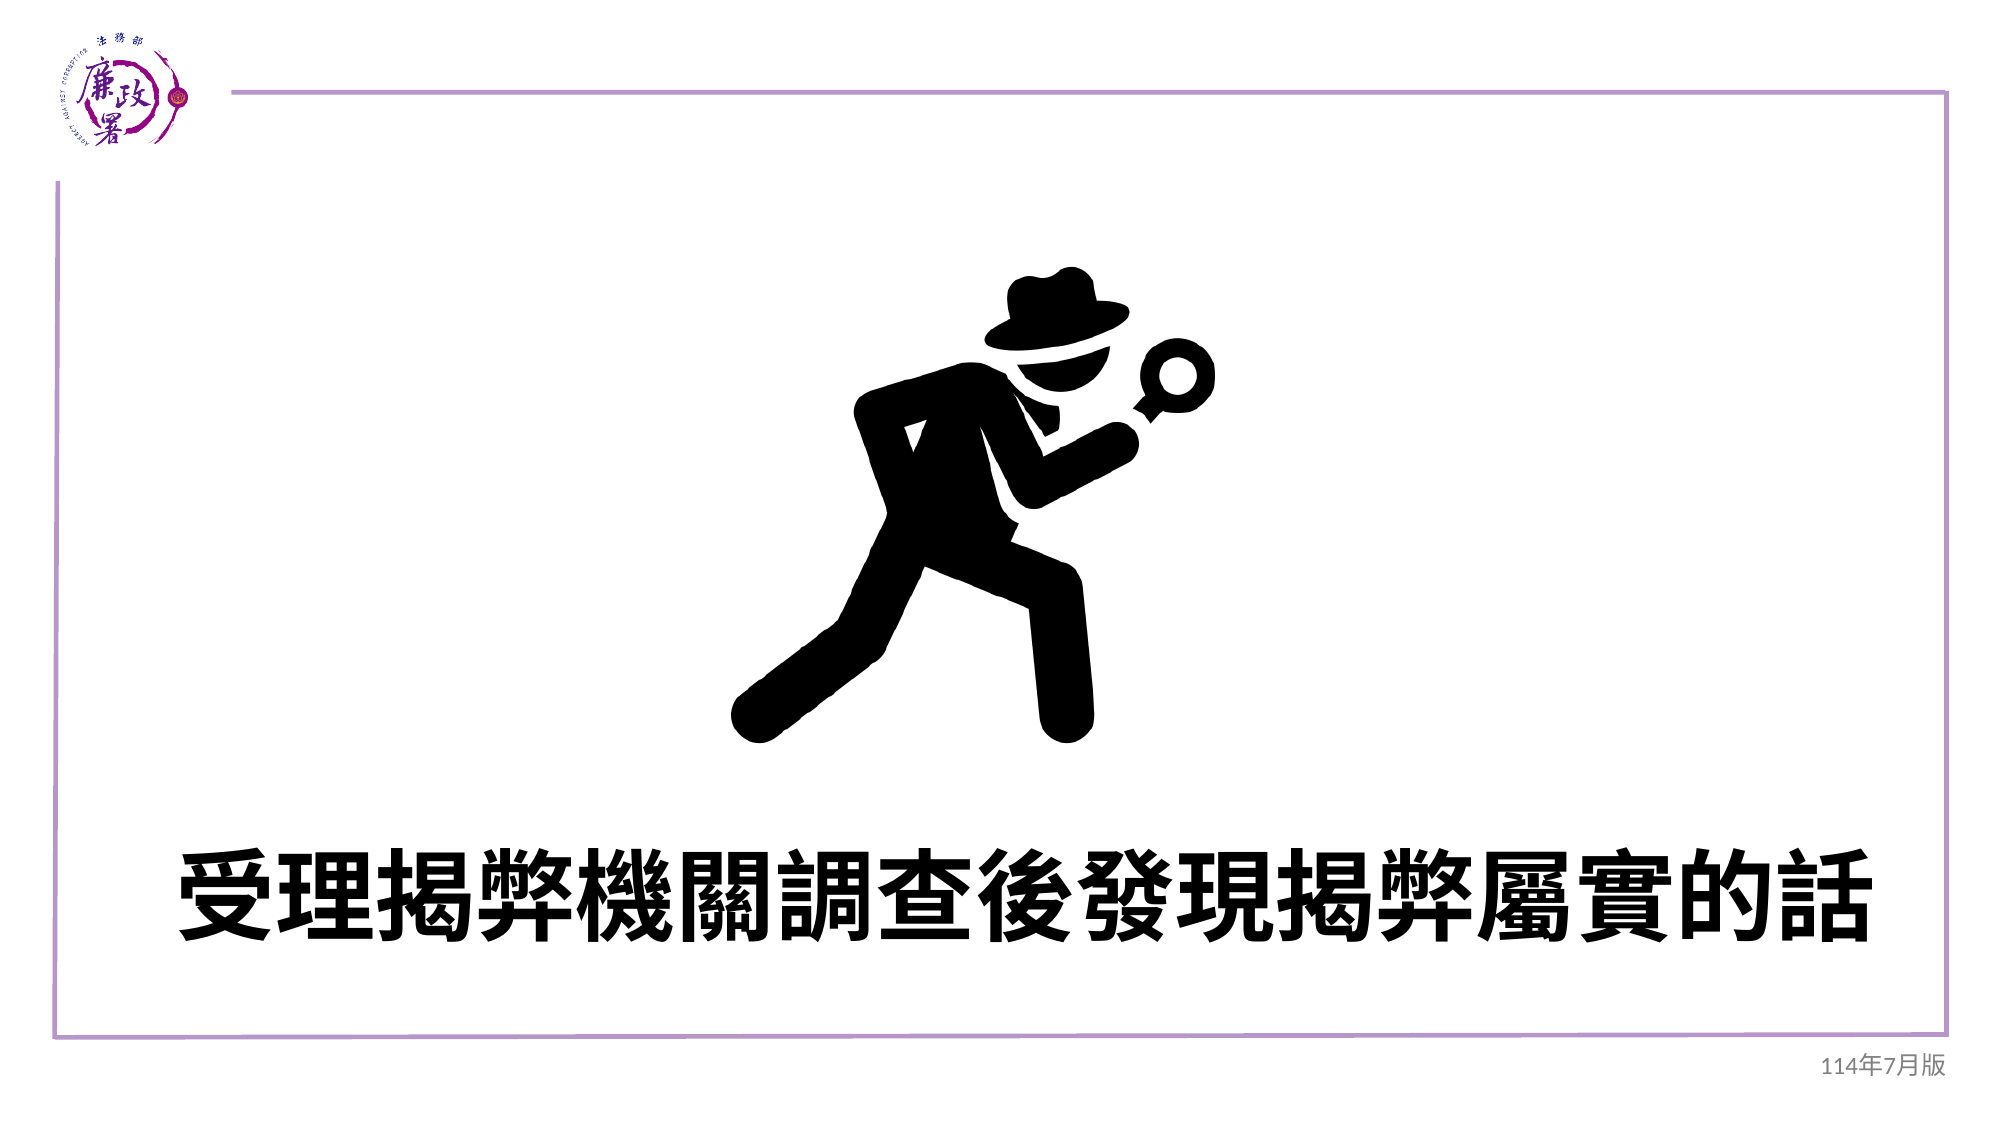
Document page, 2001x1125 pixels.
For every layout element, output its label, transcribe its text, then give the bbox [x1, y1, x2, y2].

picture [60, 32, 188, 146]
text_box 受理揭弊機關調查後發現揭弊屬實的話 [160, 826, 1891, 962]
picture [731, 263, 1215, 746]
